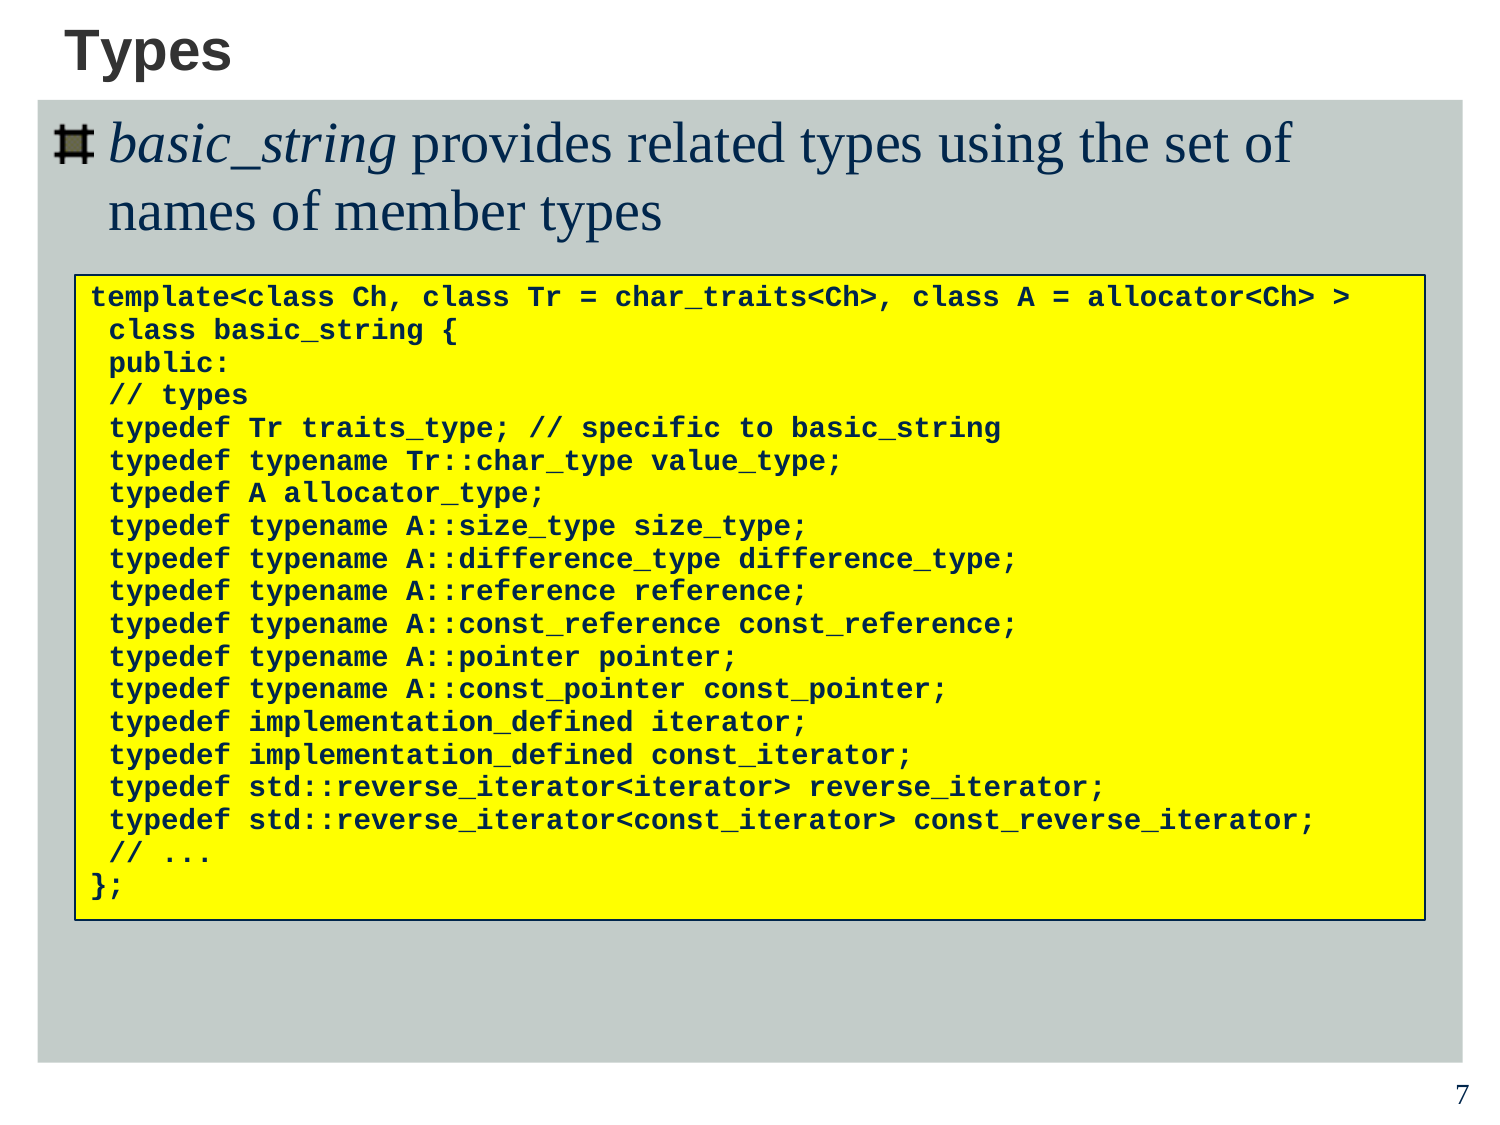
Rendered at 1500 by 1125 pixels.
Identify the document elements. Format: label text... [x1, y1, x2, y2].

list basic_string provides related types using the set of names of member types [37, 99, 1463, 1063]
text_box template<class Ch, class Tr = char_traits<Ch>, class A = allocator<Ch> > class basic_string { public: // types typedef Tr traits_type; // specific to basic_string typedef typename Tr::char_type value_type; typedef A allocator_type; typedef typename A::size_type size_type; typedef typename A::difference_type difference_type; typedef typename A::reference reference; typedef typename A::const_reference const_reference; typedef typename A::pointer pointer; typedef typename A::const_pointer const_pointer; typedef implementation_defined iterator; typedef implementation_defined const_iterator; typedef std::reverse_iterator<iterator> reverse_iterator; typedef std::reverse_iterator<const_iterator> const_reverse_iterator; // ... }; [75, 275, 1426, 924]
title Types [50, 0, 1450, 91]
